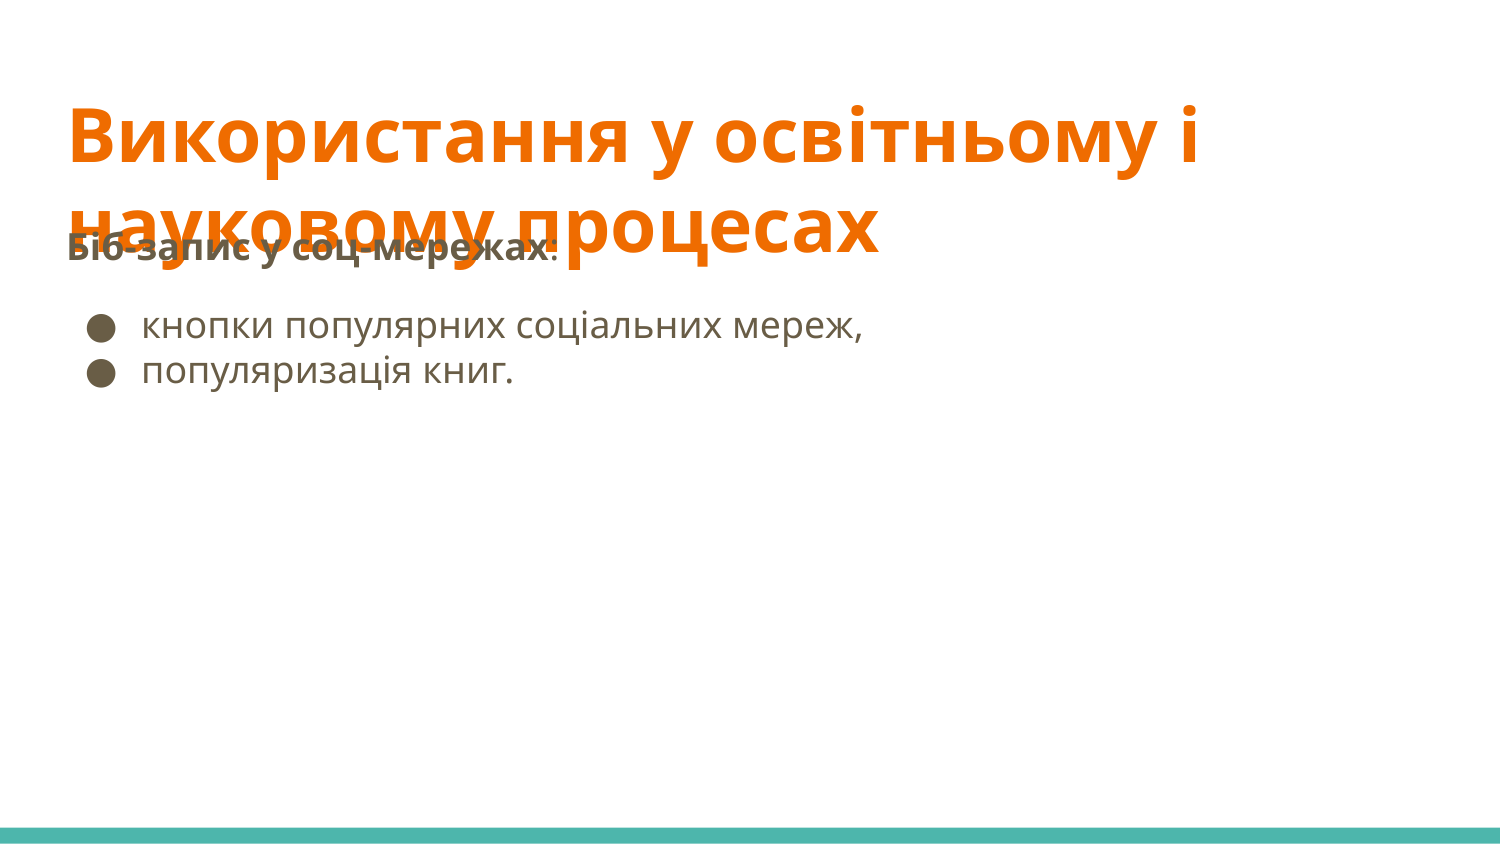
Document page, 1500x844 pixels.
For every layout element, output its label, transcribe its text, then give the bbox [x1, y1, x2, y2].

title Використання у освітньому і науковому процесах [51, 72, 1449, 189]
list Біб-запис у соц-мережах: кнопки популярних соціальних мереж, популяризація книг. [51, 207, 1449, 750]
